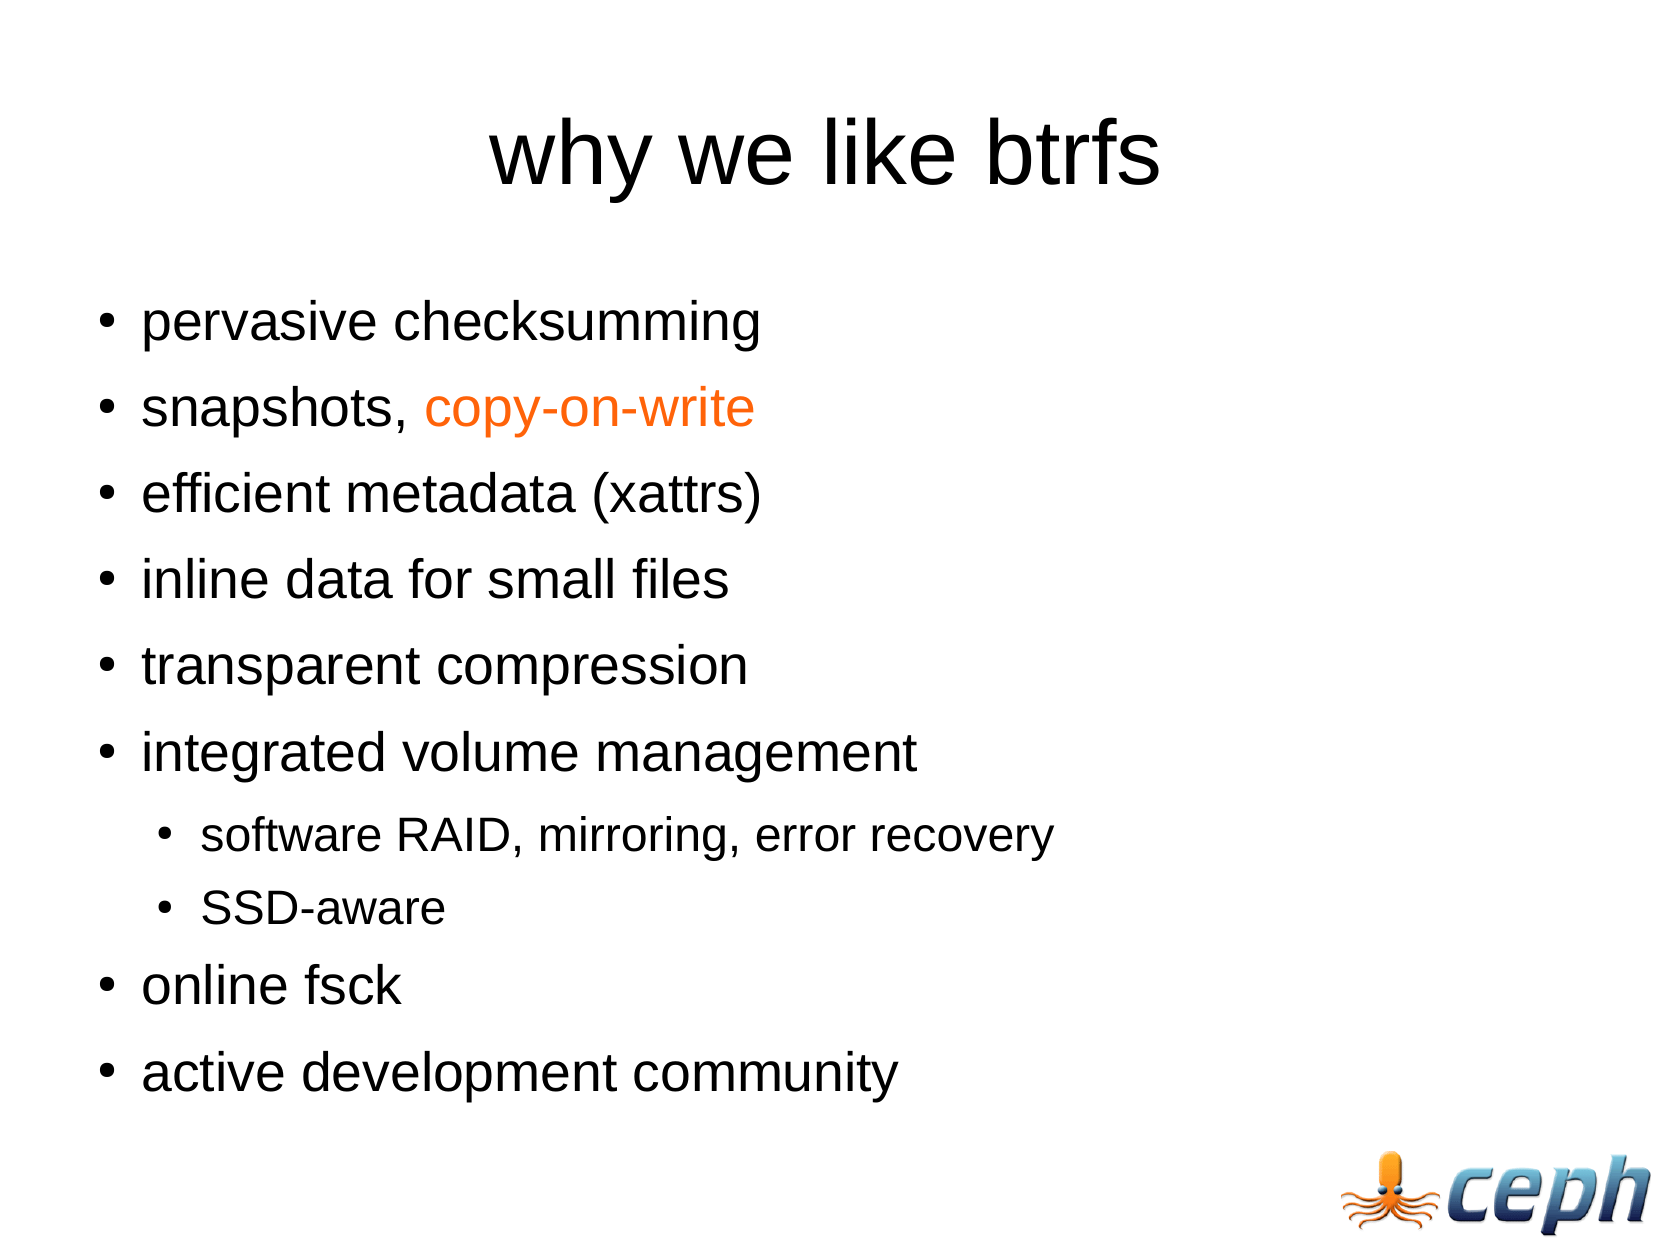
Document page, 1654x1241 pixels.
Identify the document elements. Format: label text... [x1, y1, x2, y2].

list pervasive checksumming snapshots, copy-on-write efficient metadata (xattrs) inline data for small files transparent compression integrated volume management software RAID, mirroring, error recovery SSD-aware online fsck active development community [82, 290, 1571, 1109]
picture [1335, 1151, 1651, 1239]
title why we like btrfs [82, 49, 1571, 257]
